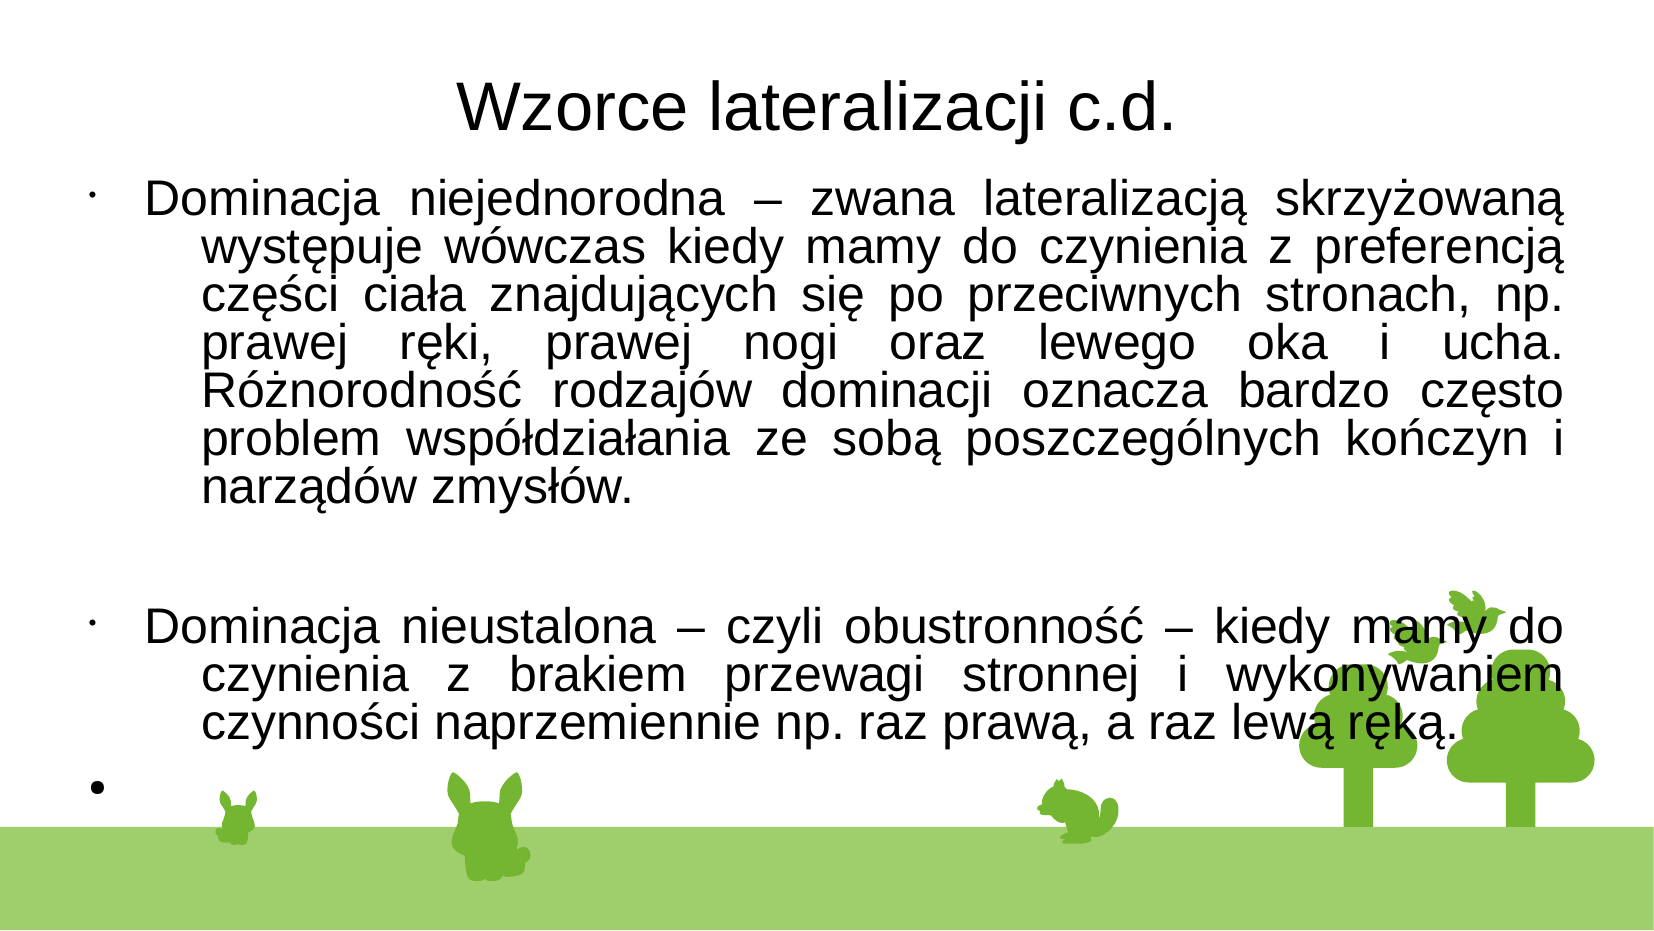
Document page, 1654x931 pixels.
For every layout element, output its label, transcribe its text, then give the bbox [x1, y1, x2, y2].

list Dominacja niejednorodna – zwana lateralizacją skrzyżowaną występuje wówczas kiedy mamy do czynienia z preferencją części ciała znajdujących się po przeciwnych stronach, np. prawej ręki, prawej nogi oraz lewego oka i ucha. Różnorodność rodzajów dominacji oznacza bardzo często problem współdziałania ze sobą poszczególnych kończyn i narządów zmysłów. Dominacja nieustalona – czyli obustronność – kiedy mamy do czynienia z brakiem przewagi stronnej i wykonywaniem czynności naprzemiennie np. raz prawą, a raz lewą ręką. [88, 177, 1565, 828]
title Wzorce lateralizacji c.d. [88, 29, 1565, 177]
